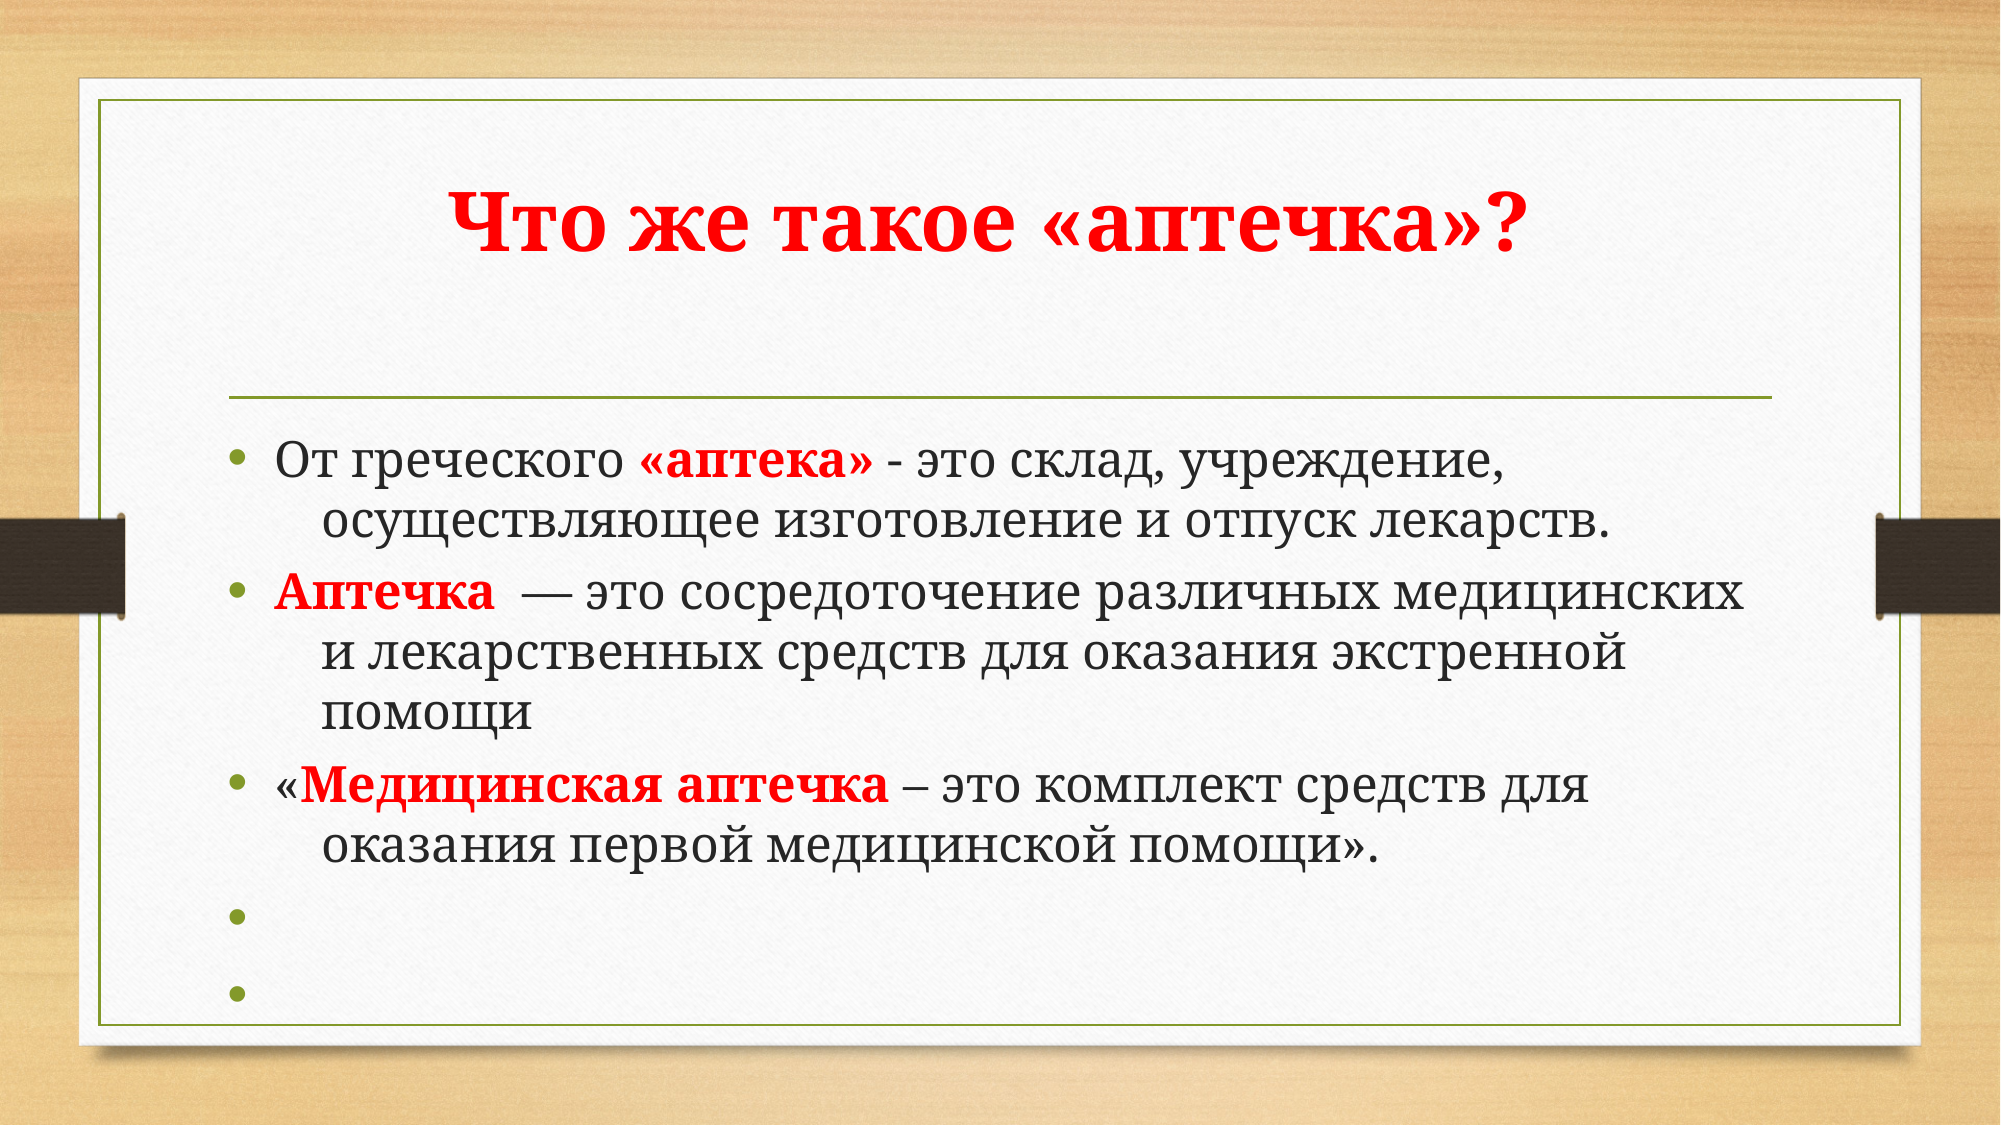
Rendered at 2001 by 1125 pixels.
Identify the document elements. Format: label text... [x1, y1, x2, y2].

title Что же такое «аптечка»? [212, 161, 1788, 376]
list От греческого «аптека» - это склад, учреждение, осуществляющее изготовление и отпуск лекарств. Аптечка — это сосредоточение различных медицинских и лекарственных средств для оказания экстренной помощи «Медицинская аптечка – это комплект средств для оказания первой медицинской помощи». [212, 419, 1788, 964]
